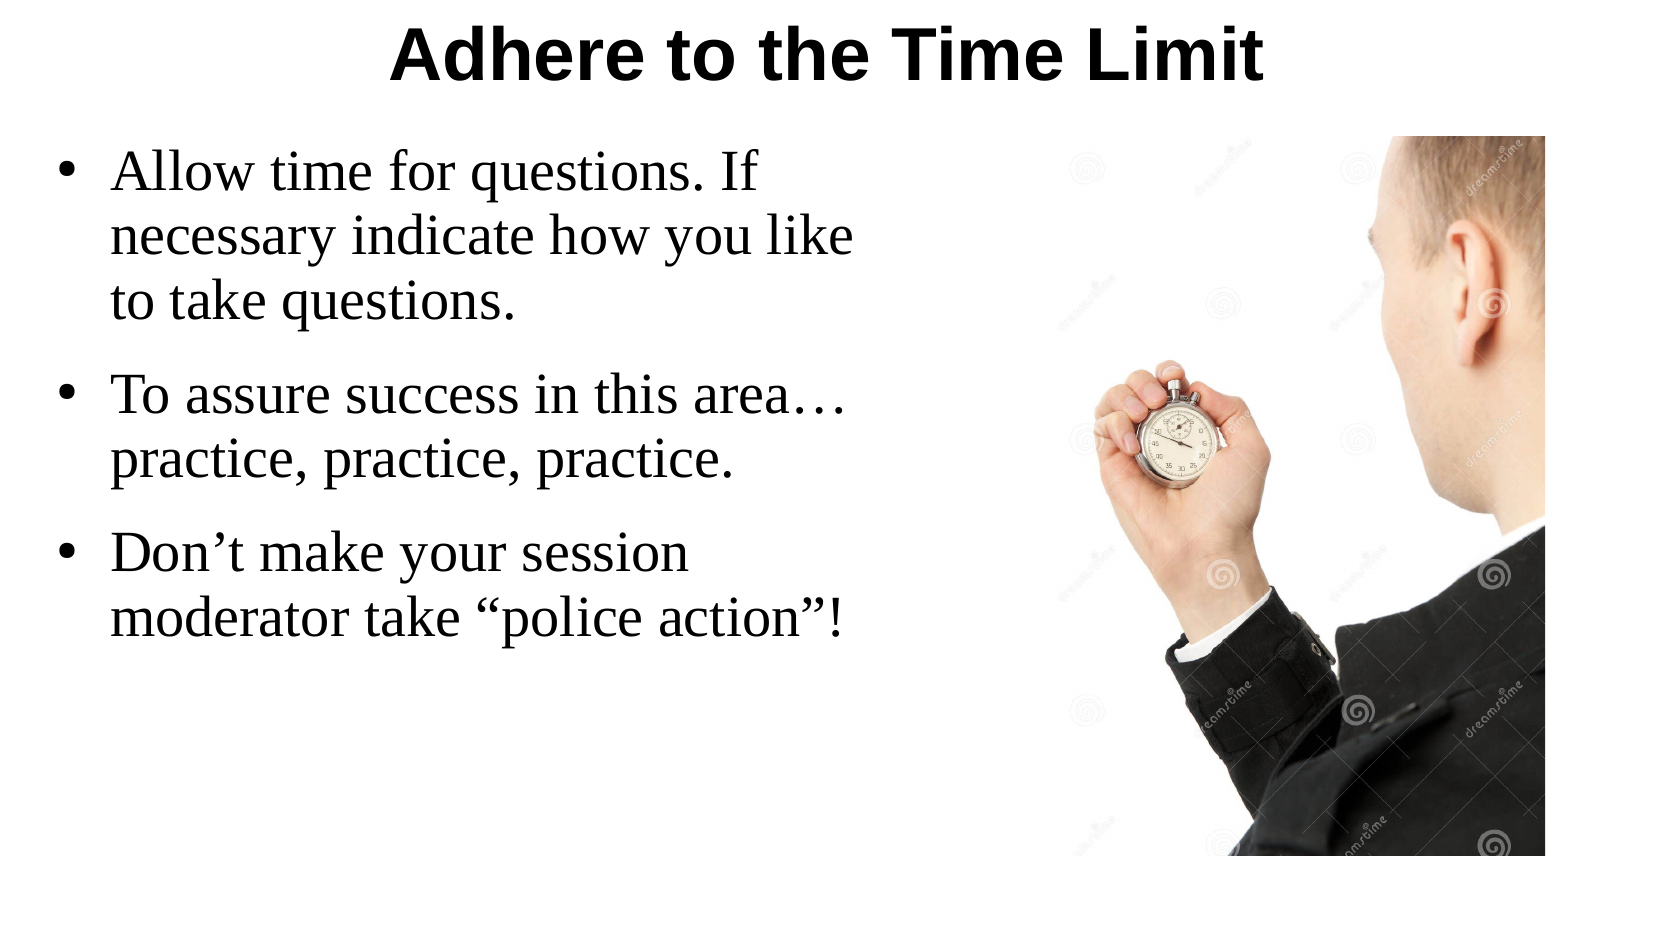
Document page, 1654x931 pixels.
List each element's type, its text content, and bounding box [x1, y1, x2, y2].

list Allow time for questions. If necessary indicate how you like to take questions. To assure success in this area…practice, practice, practice. Don’t make your session moderator take “police action”! [39, 138, 871, 886]
picture [1035, 136, 1546, 856]
title Adhere to the Time Limit [0, 3, 1654, 105]
